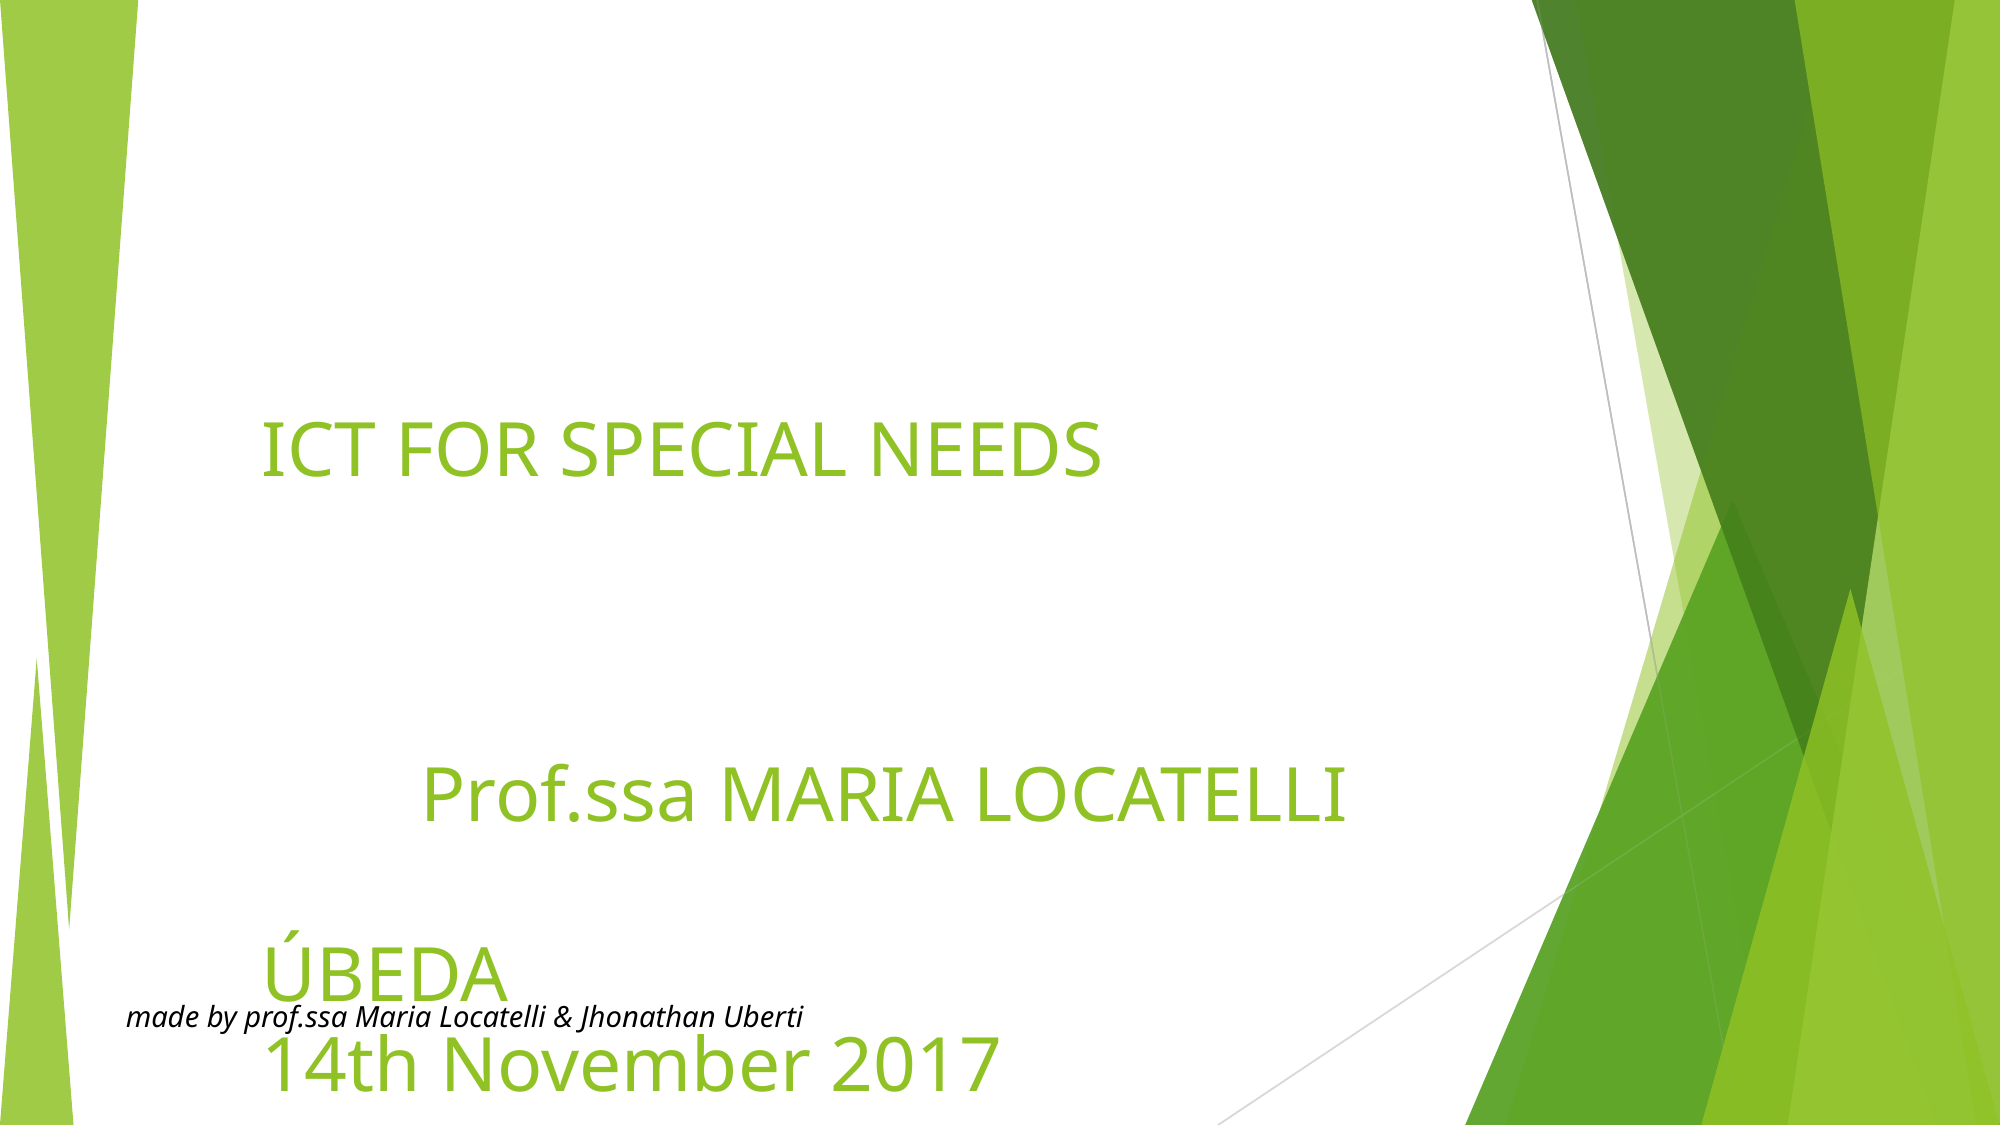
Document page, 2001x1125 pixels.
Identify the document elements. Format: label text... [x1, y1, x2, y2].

footer made by prof.ssa Maria Locatelli & Jhonathan Uberti [111, 991, 1145, 1051]
title ICT FOR SPECIAL NEEDS [247, 394, 1522, 665]
subtitle Prof.ssa MARIA LOCATELLI ÚBEDA 14th November 2017 [247, 739, 1522, 989]
